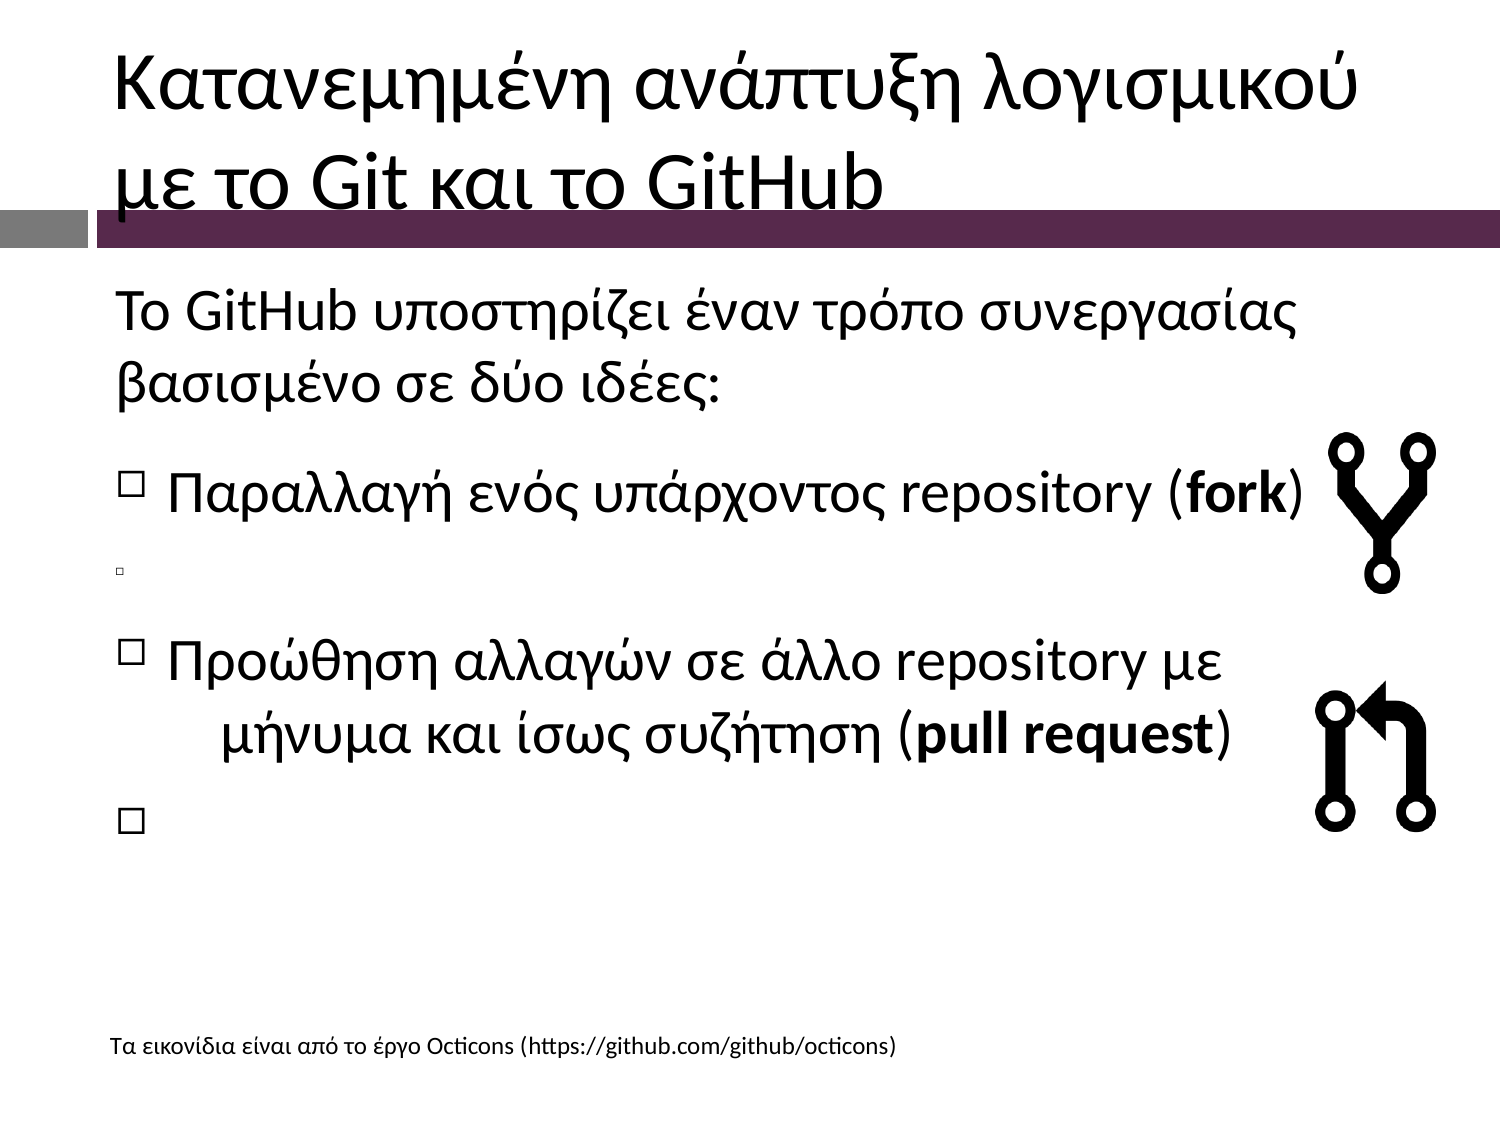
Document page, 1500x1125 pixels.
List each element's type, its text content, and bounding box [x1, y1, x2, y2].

picture [1315, 680, 1436, 842]
picture [1328, 432, 1436, 594]
text_box Τα εικονίδια είναι από το έργο Octicons (https://github.com/github/octicons) [96, 1028, 918, 1073]
title Κατανεμημένη ανάπτυξη λογισμικού με το Git και το GitHub [100, 19, 1438, 182]
list Το GitHub υποστηρίζει έναν τρόπο συνεργασίας βασισμένο σε δύο ιδέες: Παραλλαγή ενός υπάρχοντος repository (fork) Προώθηση αλλαγών σε άλλο repository με μήνυμα και ίσως συζήτηση (pull request) [100, 262, 1438, 1000]
